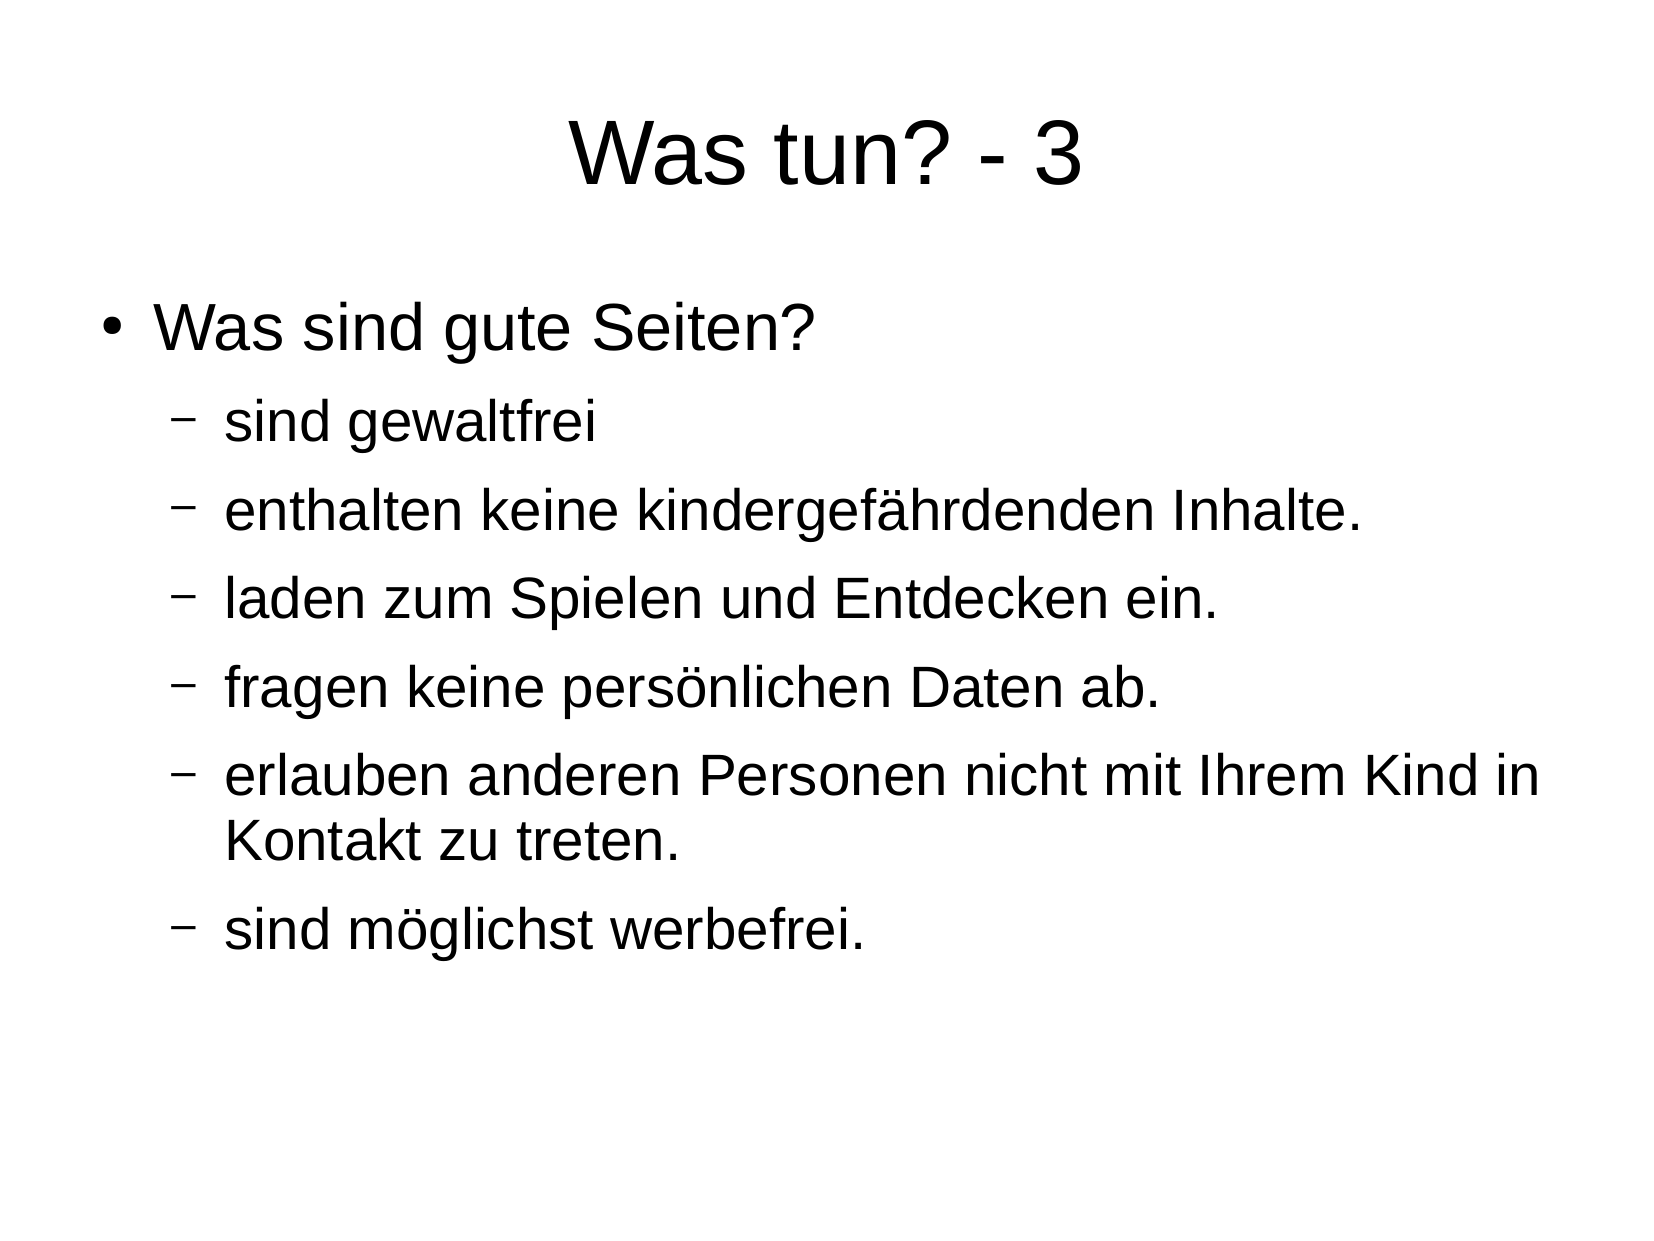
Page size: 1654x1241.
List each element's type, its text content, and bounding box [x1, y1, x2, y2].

list Was sind gute Seiten? sind gewaltfrei enthalten keine kindergefährdenden Inhalte. laden zum Spielen und Entdecken ein. fragen keine persönlichen Daten ab. erlauben anderen Personen nicht mit Ihrem Kind in Kontakt zu treten. sind möglichst werbefrei. [82, 290, 1571, 1010]
title Was tun? - 3 [82, 49, 1571, 257]
